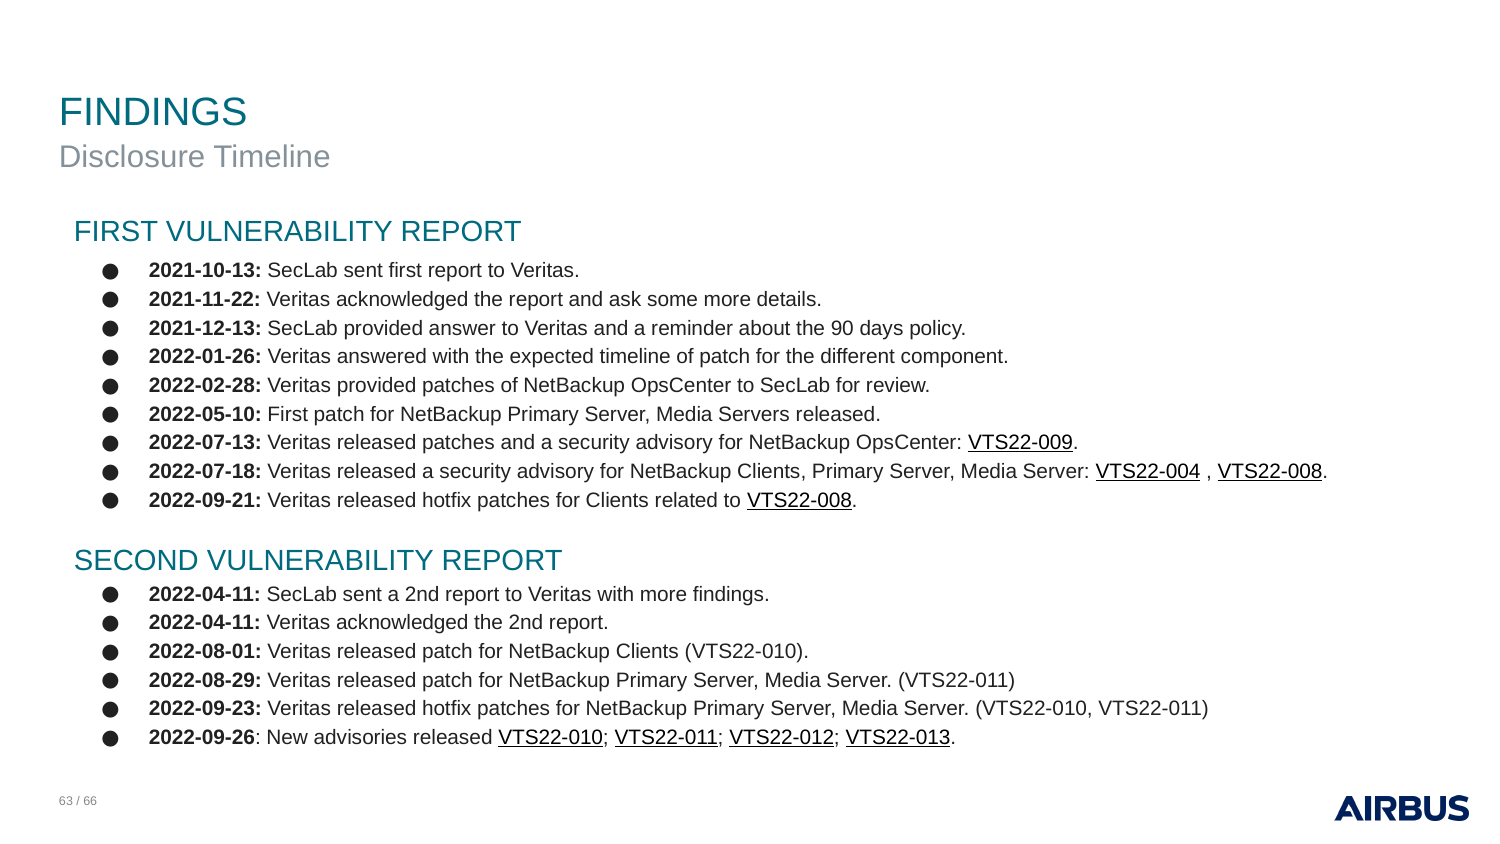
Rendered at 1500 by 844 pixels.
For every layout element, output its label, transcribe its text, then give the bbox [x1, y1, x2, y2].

text_box FIRST VULNERABILITY REPORT 2021-10-13: SecLab sent first report to Veritas. 2021-11-22: Veritas acknowledged the report and ask some more details. 2021-12-13: SecLab provided answer to Veritas and a reminder about the 90 days policy. 2022-01-26: Veritas answered with the expected timeline of patch for the different component. 2022-02-28: Veritas provided patches of NetBackup OpsCenter to SecLab for review. 2022-05-10: First patch for NetBackup Primary Server, Media Servers released. 2022-07-13: Veritas released patches and a security advisory for NetBackup OpsCenter: VTS22-009. 2022-07-18: Veritas released a security advisory for NetBackup Clients, Primary Server, Media Server: VTS22-004 , VTS22-008. 2022-09-21: Veritas released hotfix patches for Clients related to VTS22-008. SECOND VULNERABILITY REPORT 2022-04-11: SecLab sent a 2nd report to Veritas with more findings. 2022-04-11: Veritas acknowledged the 2nd report. 2022-08-01: Veritas released patch for NetBackup Clients (VTS22-010). 2022-08-29: Veritas released patch for NetBackup Primary Server, Media Server. (VTS22-011) 2022-09-23: Veritas released hotfix patches for NetBackup Primary Server, Media Server. (VTS22-010, VTS22-011) 2022-09-26: New advisories released VTS22-010; VTS22-011; VTS22-012; VTS22-013. [58, 191, 1480, 764]
picture [1334, 795, 1469, 821]
title FINDINGS Disclosure Timeline [58, 80, 1441, 191]
